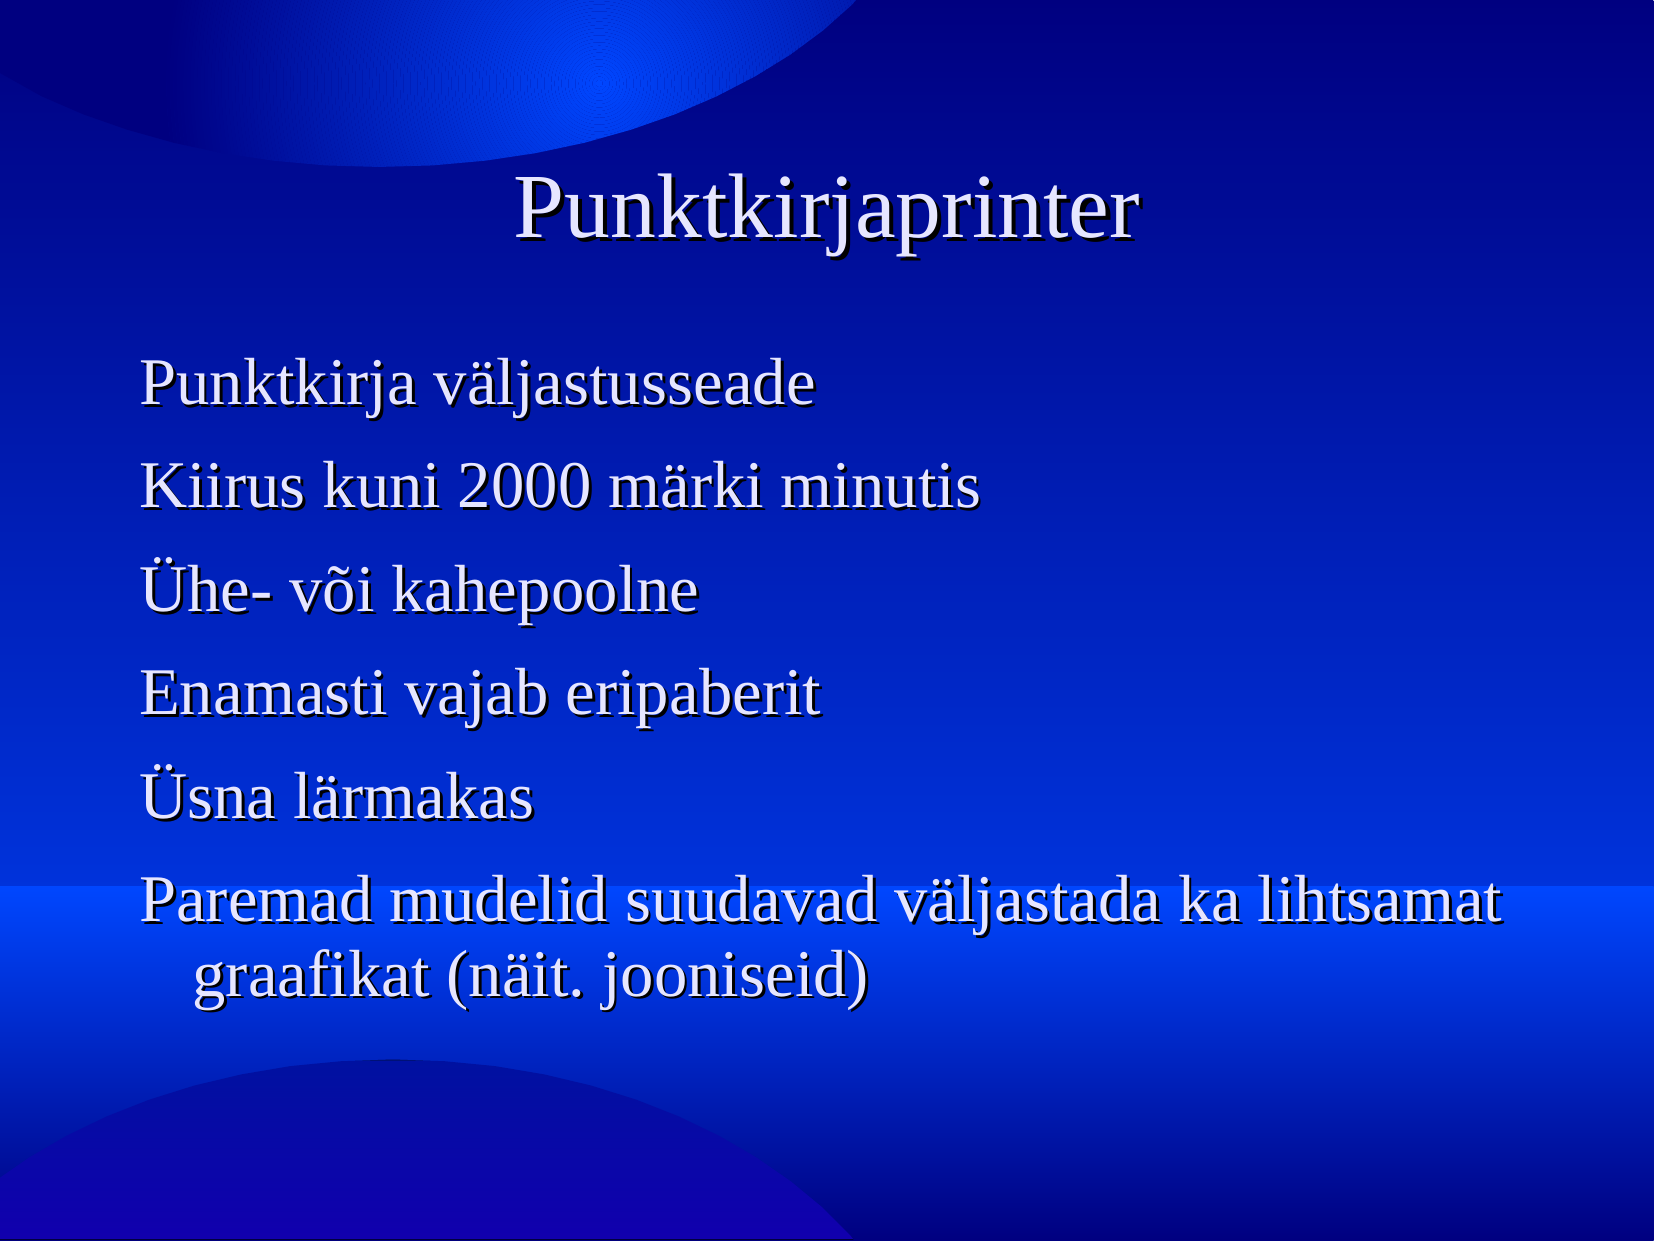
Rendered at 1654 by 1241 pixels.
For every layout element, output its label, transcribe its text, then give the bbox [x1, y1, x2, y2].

list Punktkirja väljastusseade Kiirus kuni 2000 märki minutis Ühe- või kahepoolne Enamasti vajab eripaberit Üsna lärmakas Paremad mudelid suudavad väljastada ka lihtsamat graafikat (näit. jooniseid) [121, 344, 1534, 1127]
title Punktkirjaprinter [121, 102, 1534, 311]
